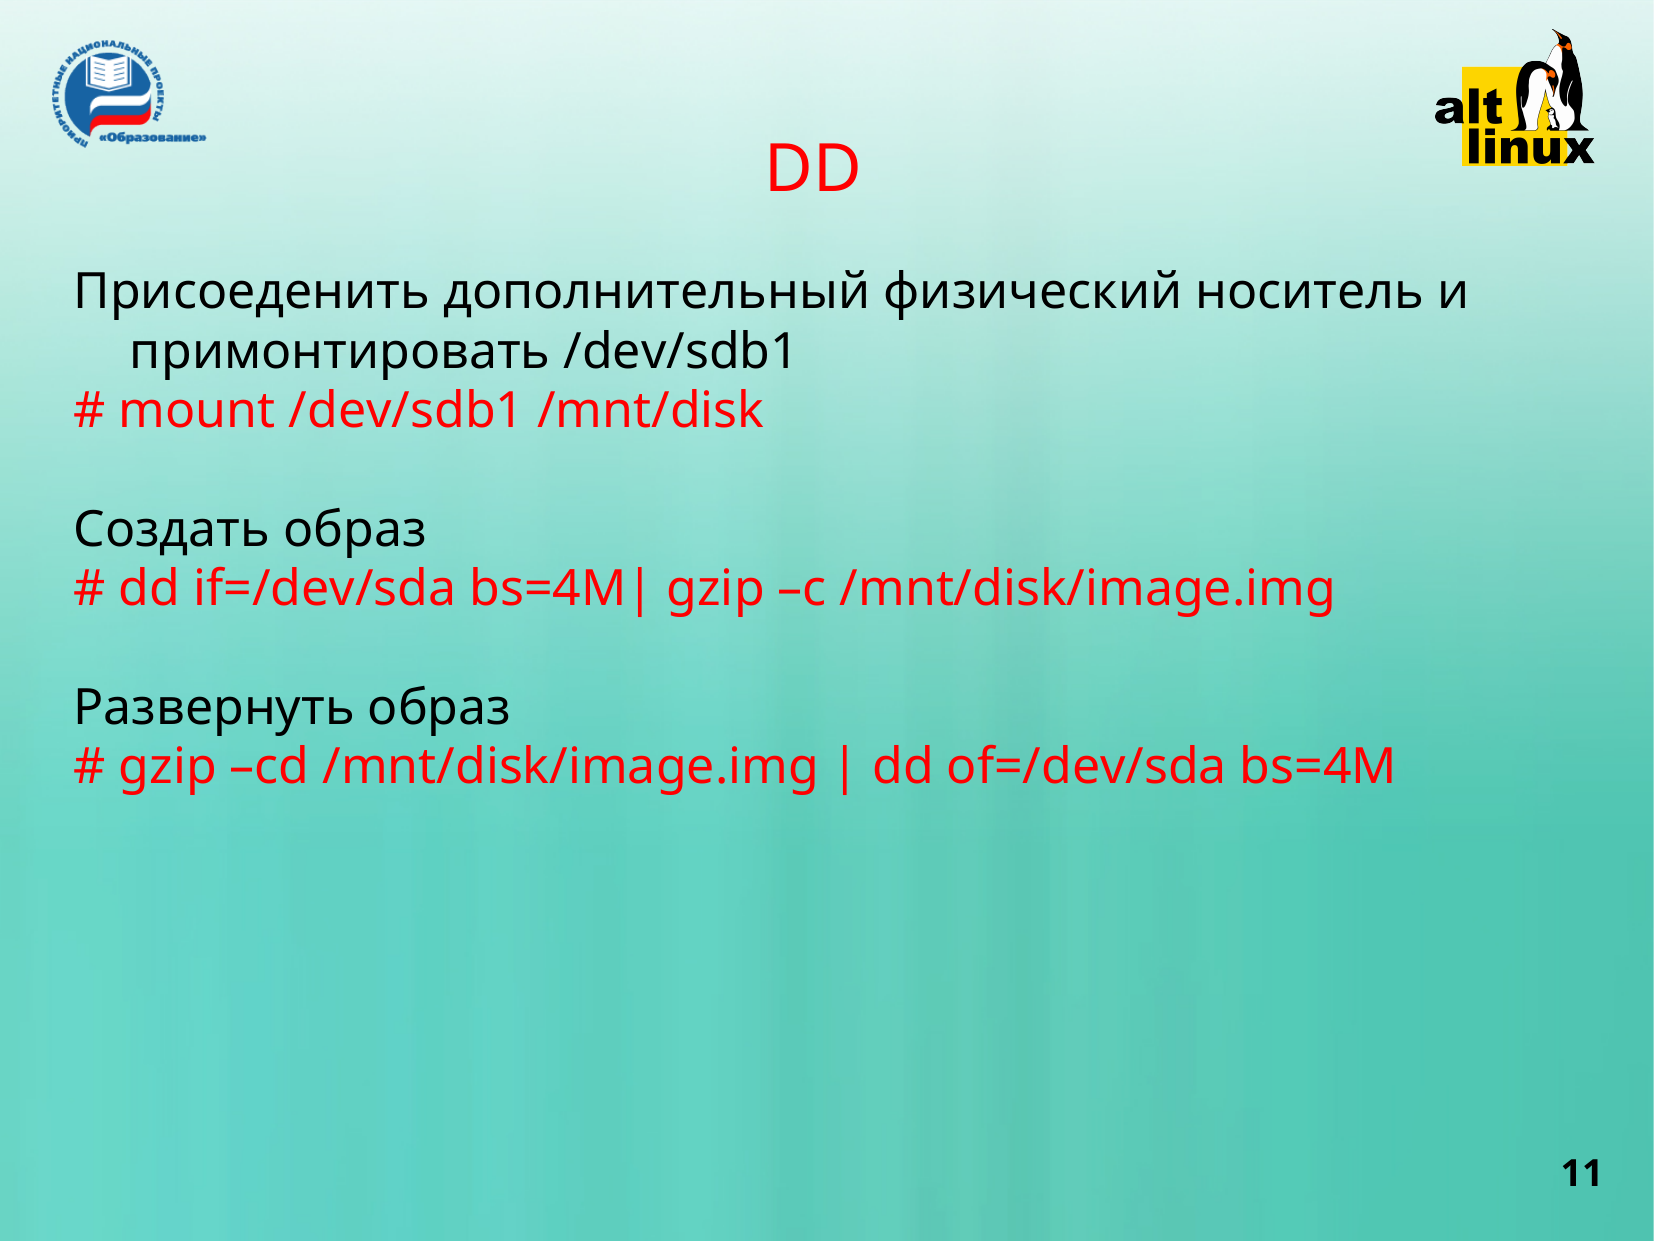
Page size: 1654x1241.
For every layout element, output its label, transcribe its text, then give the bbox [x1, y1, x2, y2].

picture [0, 0, 1654, 1241]
text_box Присоеденить дополнительный физический носитель и примонтировать /dev/sdb1 # mount /dev/sdb1 /mnt/disk Создать образ # dd if=/dev/sda bs=4M| gzip –c /mnt/disk/image.img Развернуть образ # gzip –cd /mnt/disk/image.img | dd of=/dev/sda bs=4M [59, 253, 1619, 804]
title DD [70, 53, 1557, 253]
